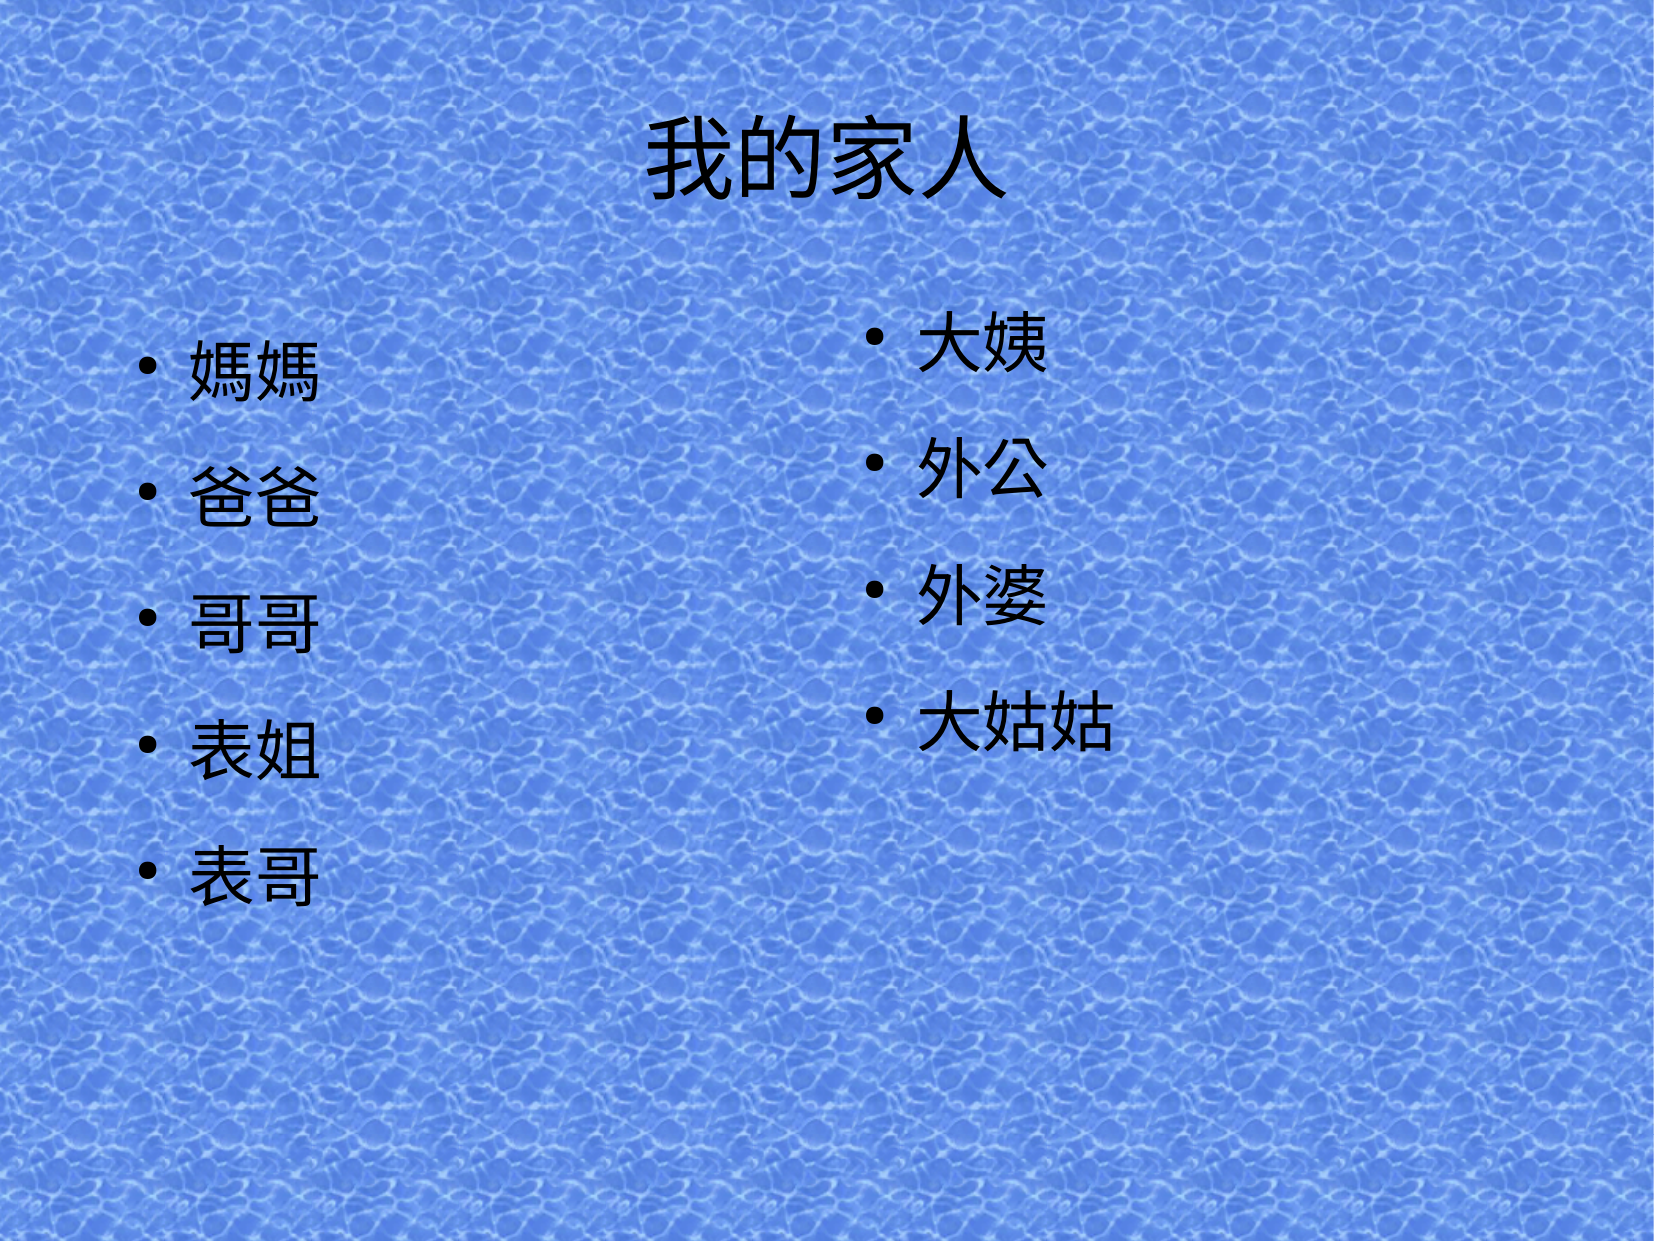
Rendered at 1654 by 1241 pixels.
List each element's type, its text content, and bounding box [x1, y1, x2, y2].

list 媽媽 爸爸 哥哥 表姐 表哥 [118, 318, 845, 1039]
list 大姨 外公 外婆 大姑姑 [845, 290, 1572, 1010]
picture [0, 0, 1654, 1241]
title 我的家人 [82, 49, 1571, 257]
